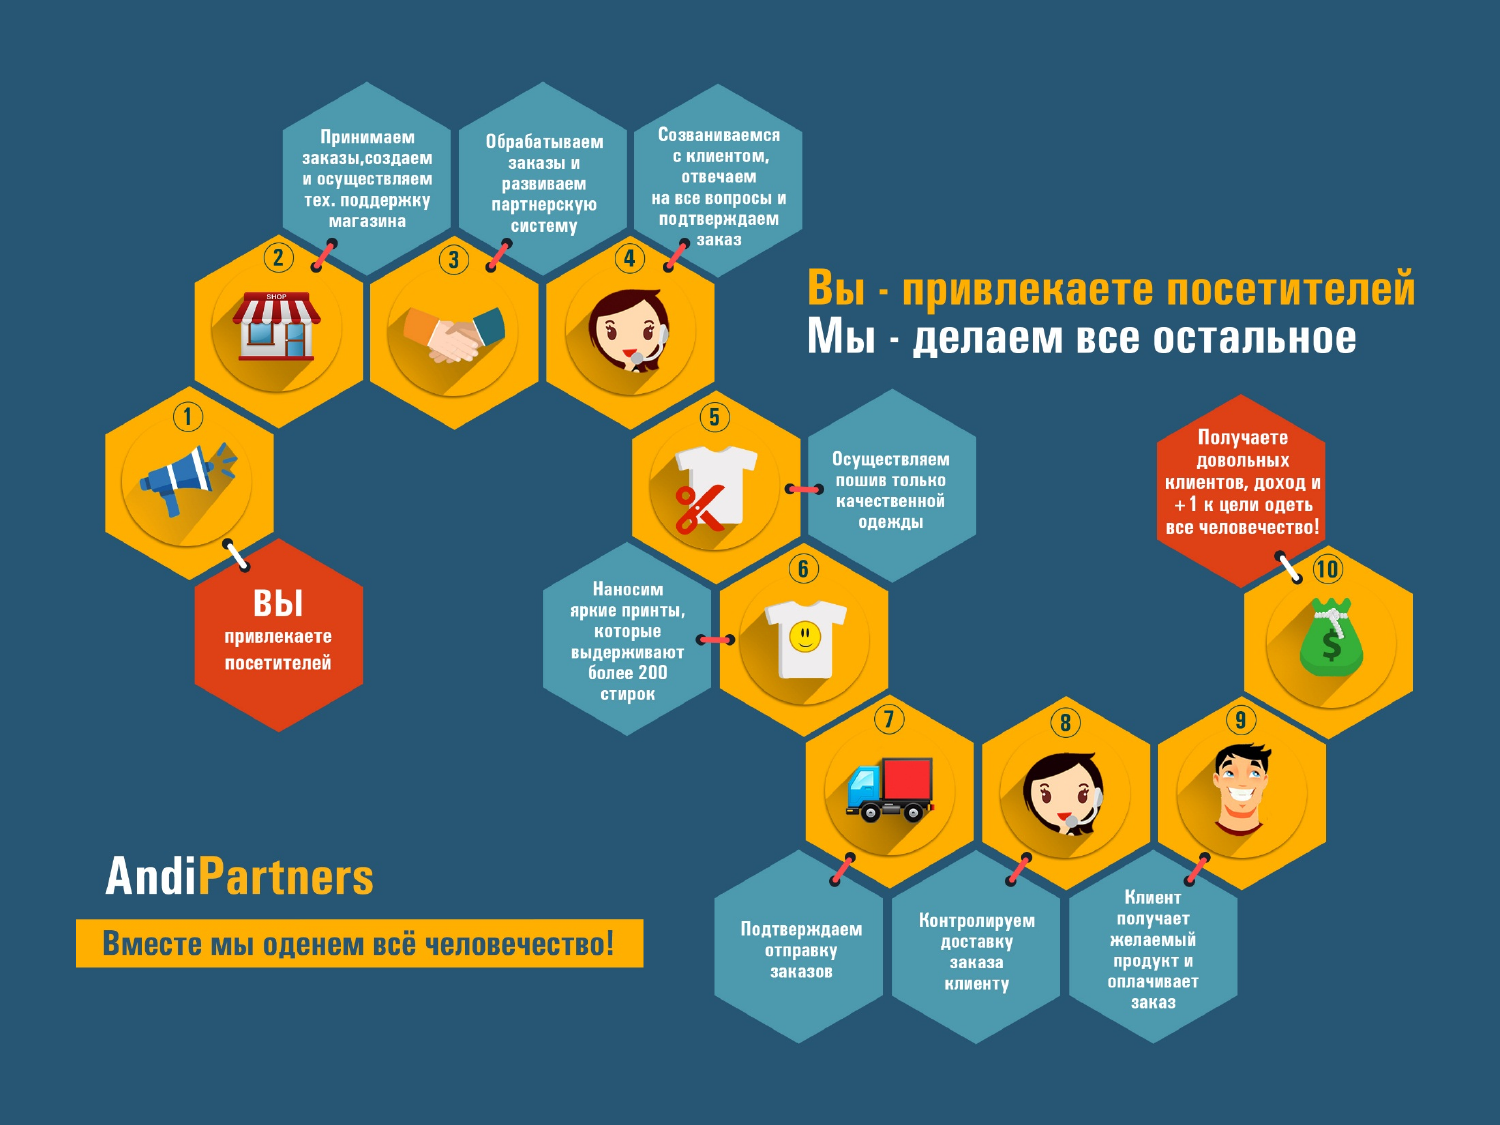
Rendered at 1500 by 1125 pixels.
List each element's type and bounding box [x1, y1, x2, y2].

picture [76, 54, 1441, 1073]
